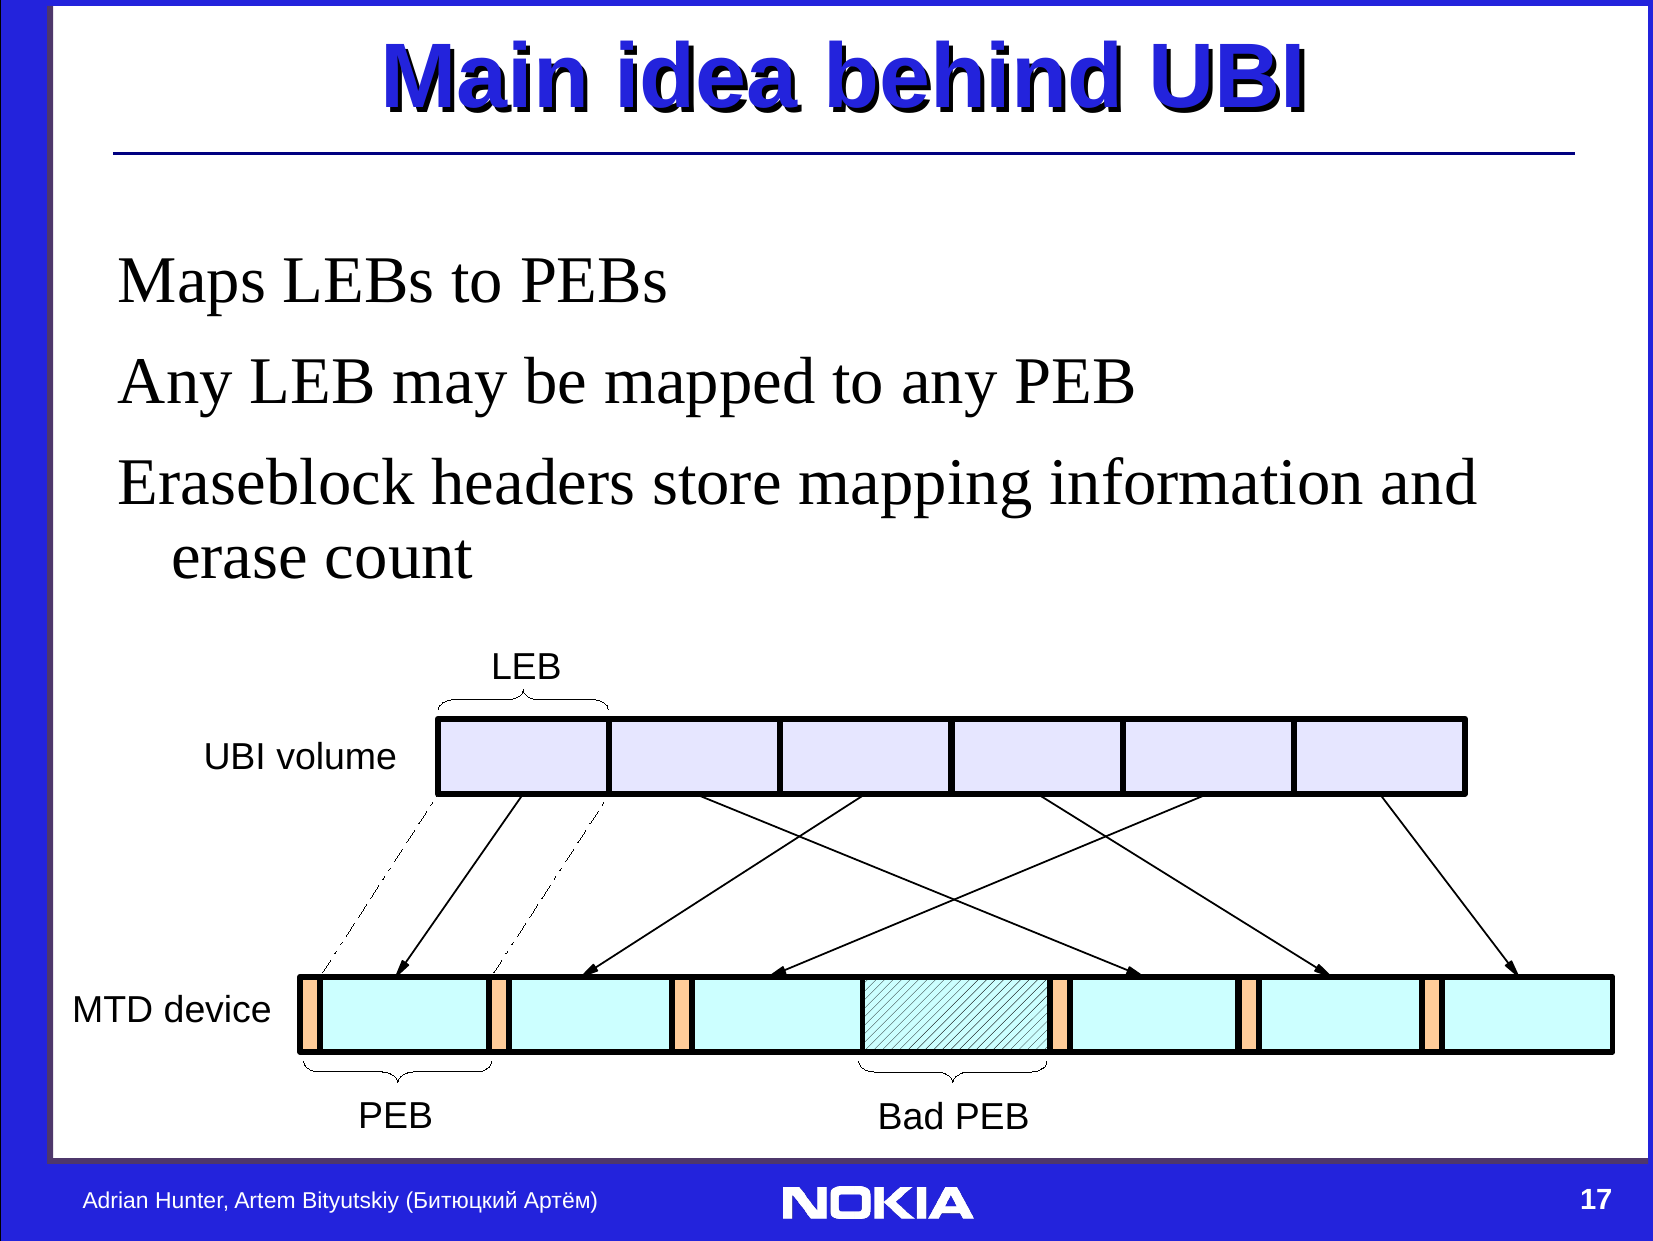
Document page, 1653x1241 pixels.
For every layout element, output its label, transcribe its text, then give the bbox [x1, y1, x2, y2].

title Main idea behind UBI [100, 2, 1588, 151]
picture [783, 1186, 974, 1219]
text_box MTD device [57, 981, 287, 1038]
text_box LEB [476, 638, 581, 696]
text_box [300, 976, 1613, 1052]
text_box PEB [343, 1087, 448, 1138]
text_box [112, 1138, 601, 1209]
list Maps LEBs to PEBs Any LEB may be mapped to any PEB Eraseblock headers store mapping information and erase count [100, 243, 1588, 621]
text_box [437, 718, 1465, 794]
text_box Bad PEB [862, 1087, 1045, 1145]
text_box UBI volume [188, 728, 413, 790]
